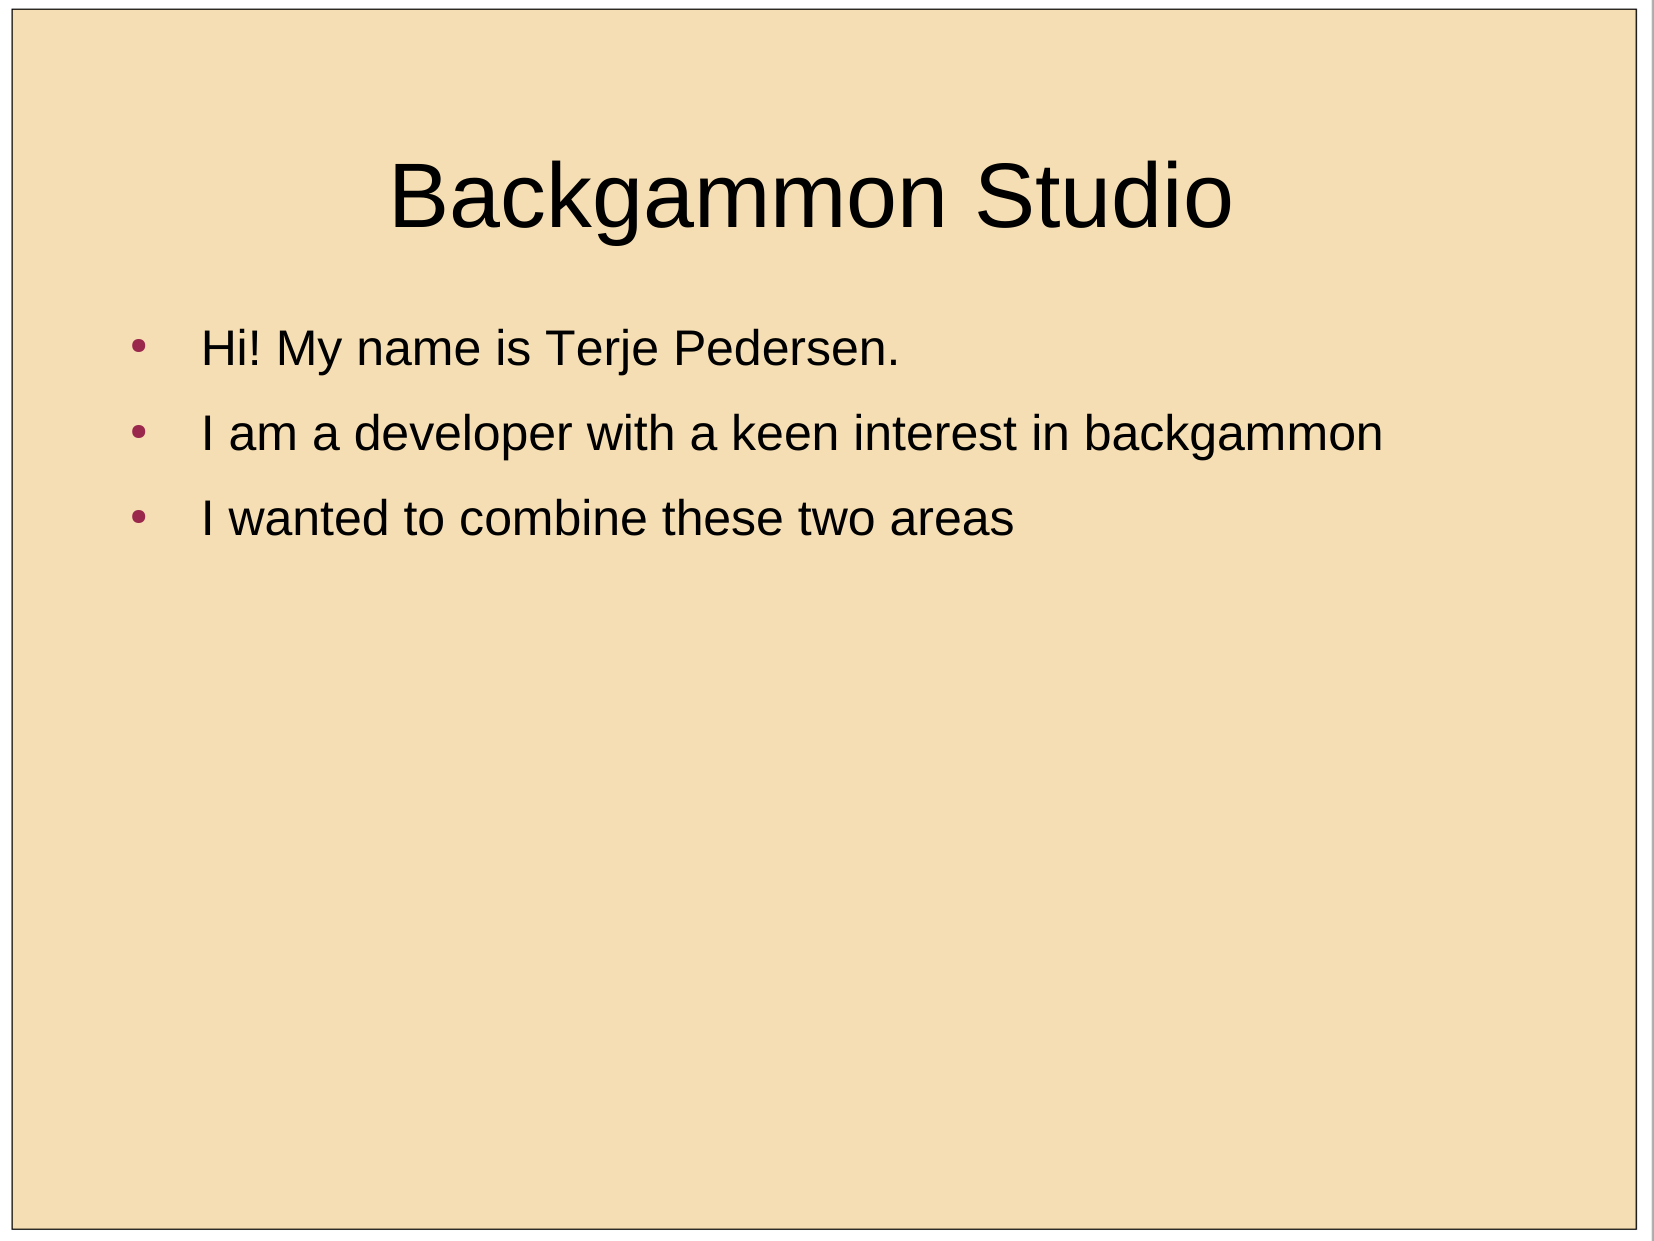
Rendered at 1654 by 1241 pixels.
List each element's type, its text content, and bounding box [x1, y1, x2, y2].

list Hi! My name is Terje Pedersen. I am a developer with a keen interest in backgammon I wanted to combine these two areas [118, 319, 1571, 945]
title Backgammon Studio [118, 112, 1506, 281]
picture [0, 0, 1654, 1241]
